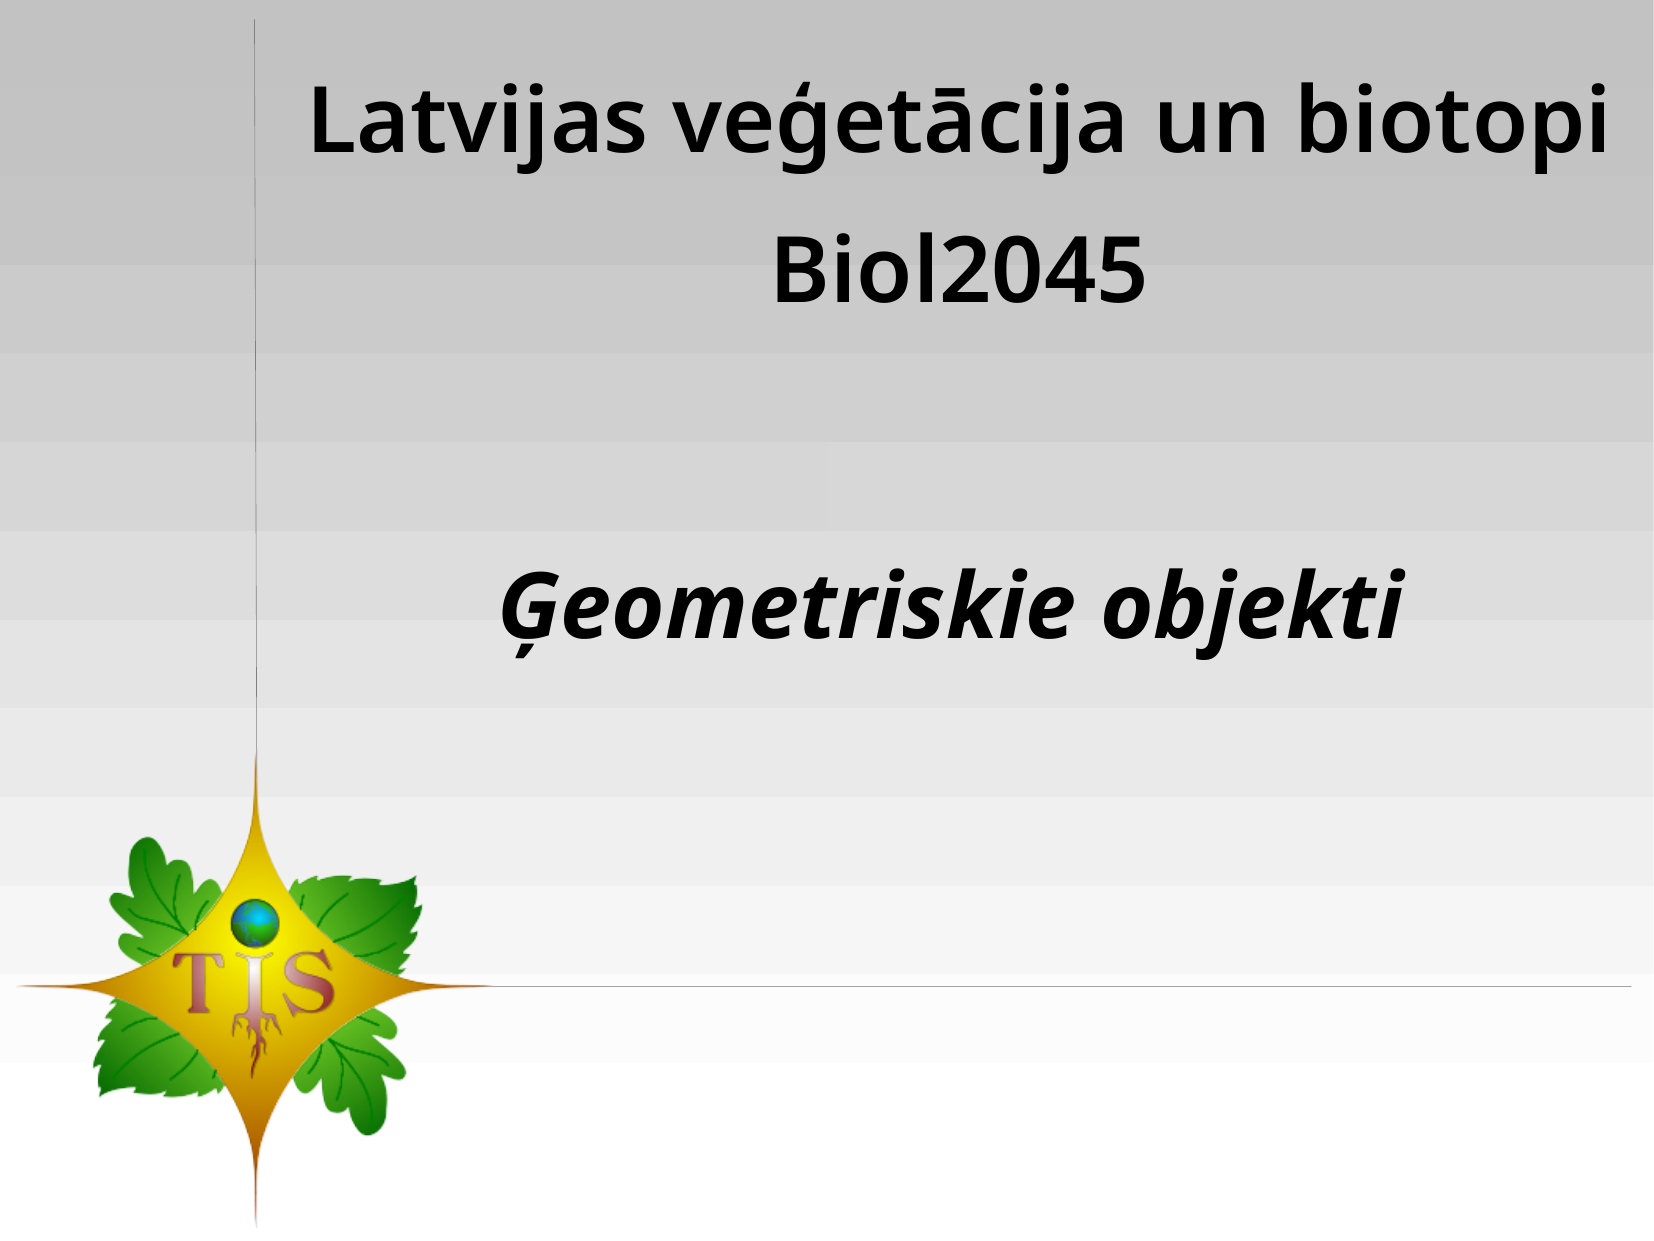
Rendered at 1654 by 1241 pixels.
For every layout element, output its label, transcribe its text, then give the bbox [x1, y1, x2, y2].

title Ģeometriskie objekti [295, 324, 1607, 857]
picture [0, 0, 1654, 1241]
